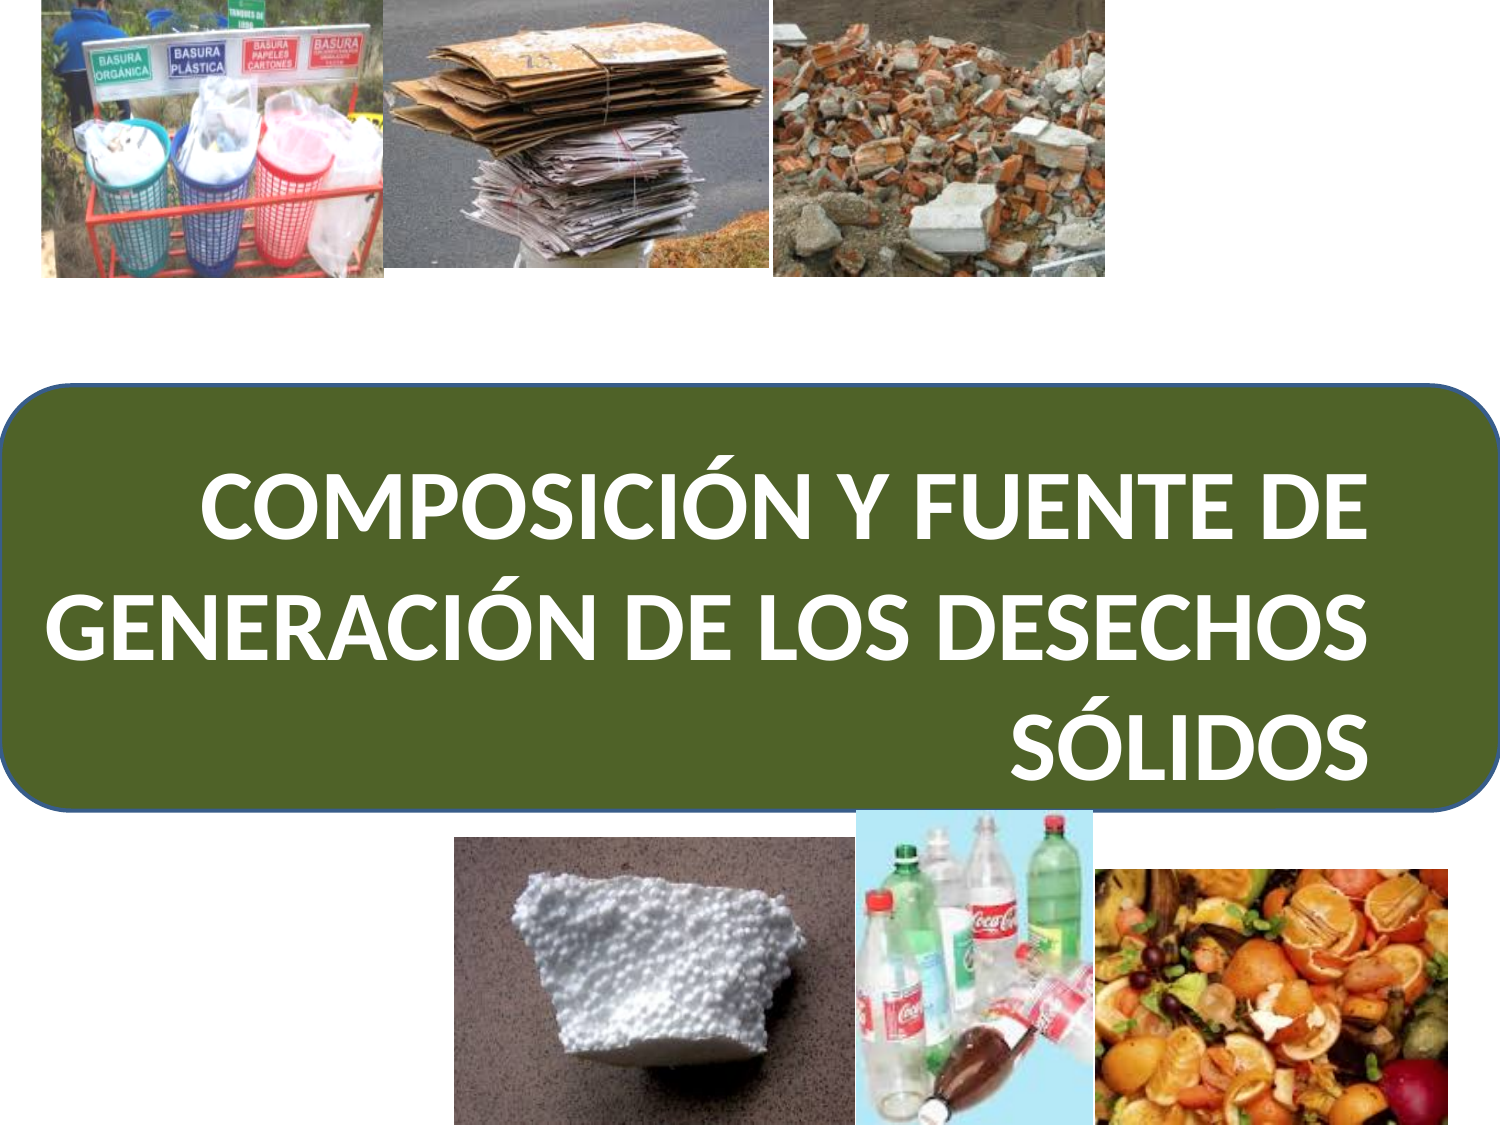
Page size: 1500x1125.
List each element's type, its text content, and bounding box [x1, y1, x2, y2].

picture [41, 0, 769, 278]
text_box [0, 385, 1496, 797]
picture [773, 0, 1105, 278]
picture [1095, 869, 1448, 1125]
picture [454, 837, 855, 1125]
text_box COMPOSICIÓN Y FUENTE DE GENERACIÓN DE LOS DESECHOS SÓLIDOS [29, 432, 1500, 812]
picture [856, 810, 1093, 1125]
